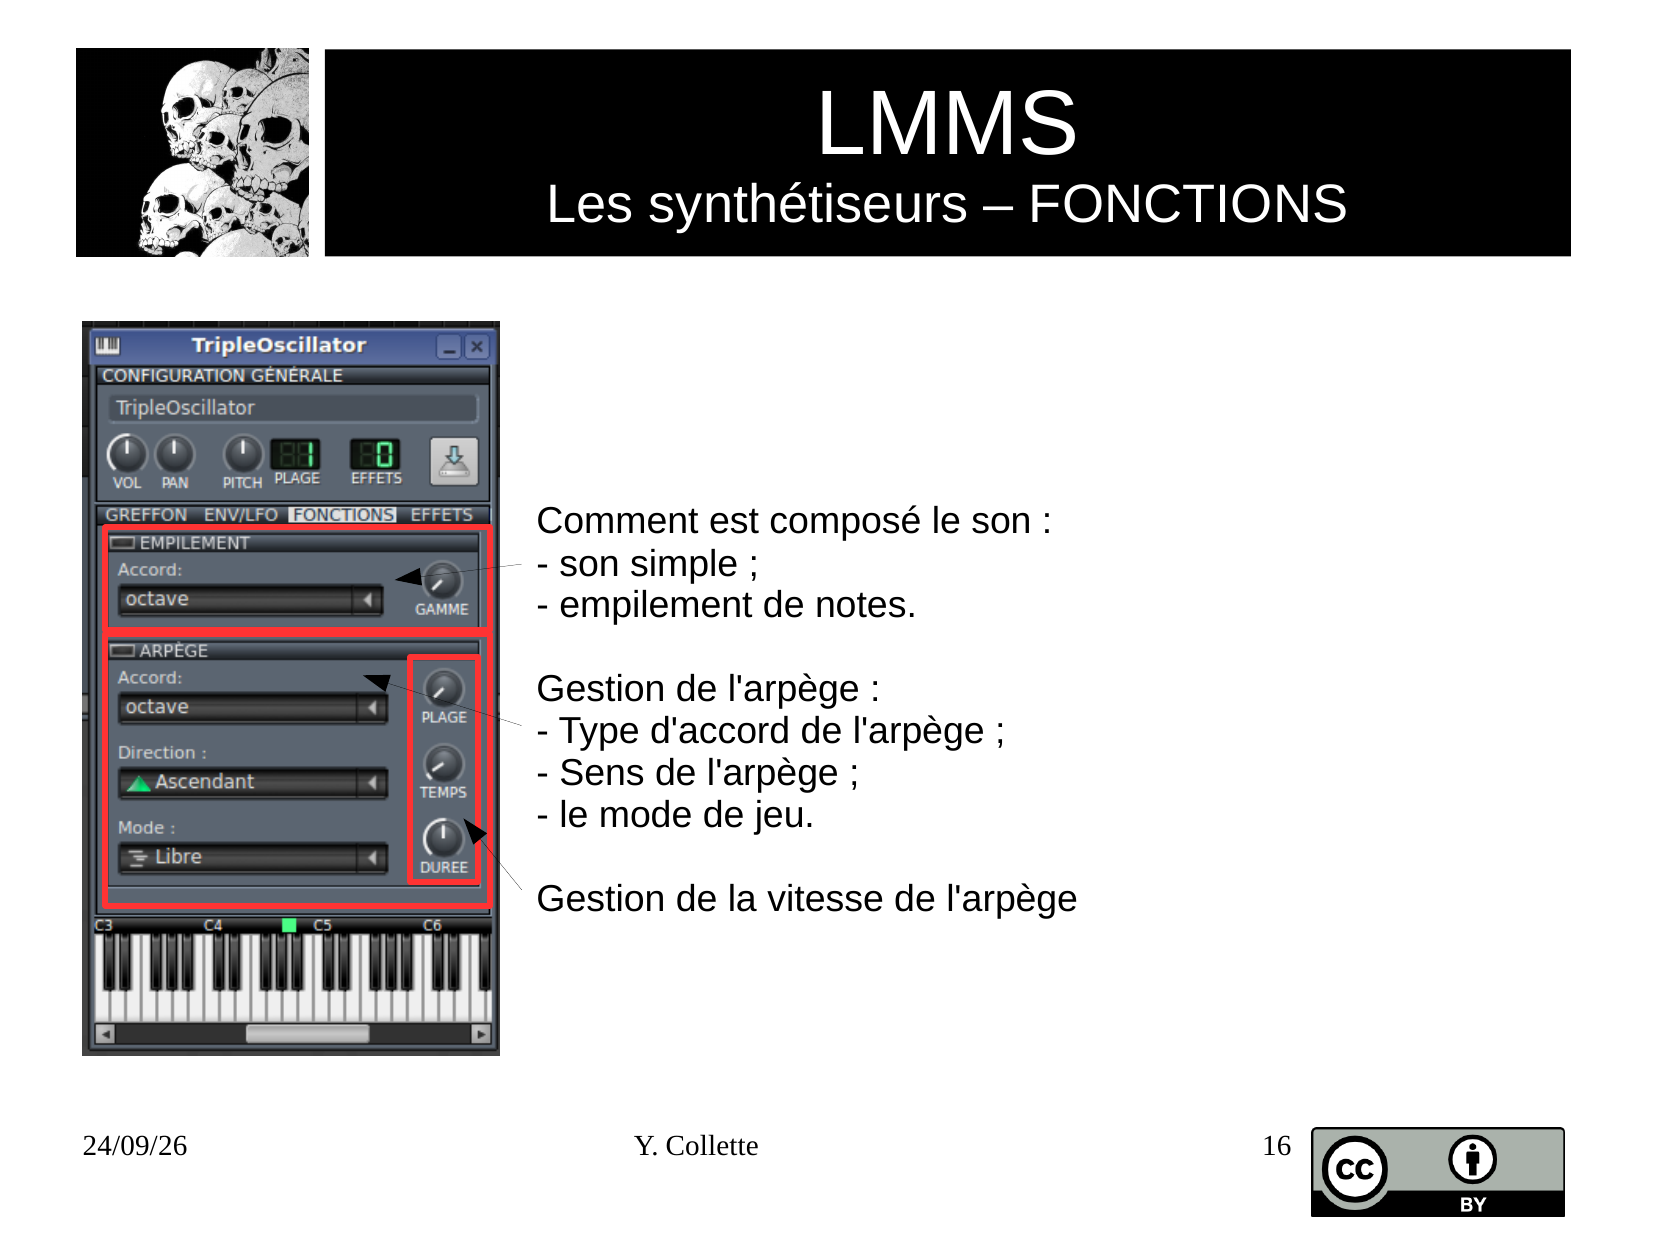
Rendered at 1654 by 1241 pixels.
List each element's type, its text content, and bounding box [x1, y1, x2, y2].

picture [108, 530, 487, 627]
picture [82, 321, 500, 1056]
picture [493, 717, 500, 861]
picture [481, 714, 487, 832]
picture [76, 48, 309, 257]
picture [482, 835, 487, 845]
text_box Comment est composé le son : - son simple ; - empilement de notes. Gestion de l'arpège : - Type d'accord de l'arpège ; - Sens de l'arpège ; - le mode de jeu. Gestion de la vitesse de l'arpège [521, 492, 1113, 928]
picture [413, 692, 475, 879]
picture [1311, 1127, 1565, 1217]
picture [493, 568, 500, 718]
picture [413, 660, 475, 710]
picture [108, 637, 487, 903]
title LMMS Les synthétiseurs – FONCTIONS [324, 49, 1571, 257]
